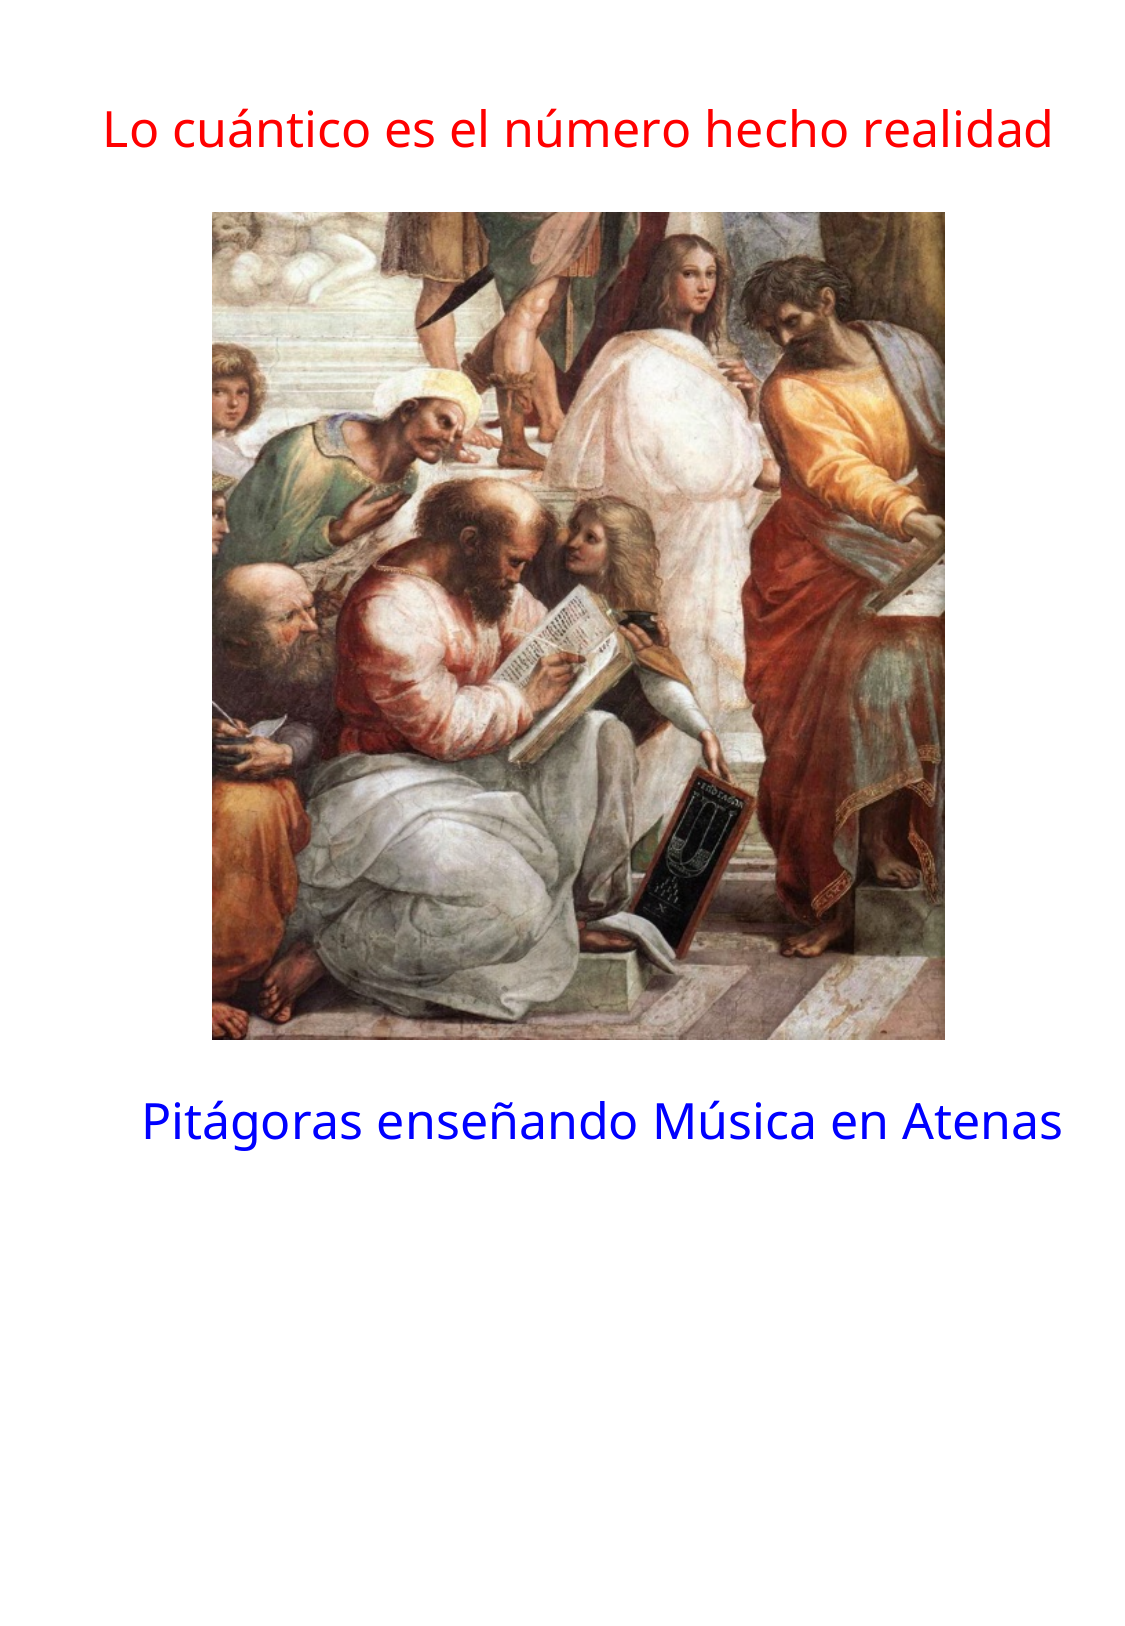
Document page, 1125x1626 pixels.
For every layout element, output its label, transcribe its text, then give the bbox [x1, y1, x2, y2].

text_box Lo cuántico es el número hecho realidad [88, 89, 1097, 166]
text_box Pitágoras enseñando Música en Atenas [126, 1082, 1106, 1158]
picture [212, 212, 945, 1040]
